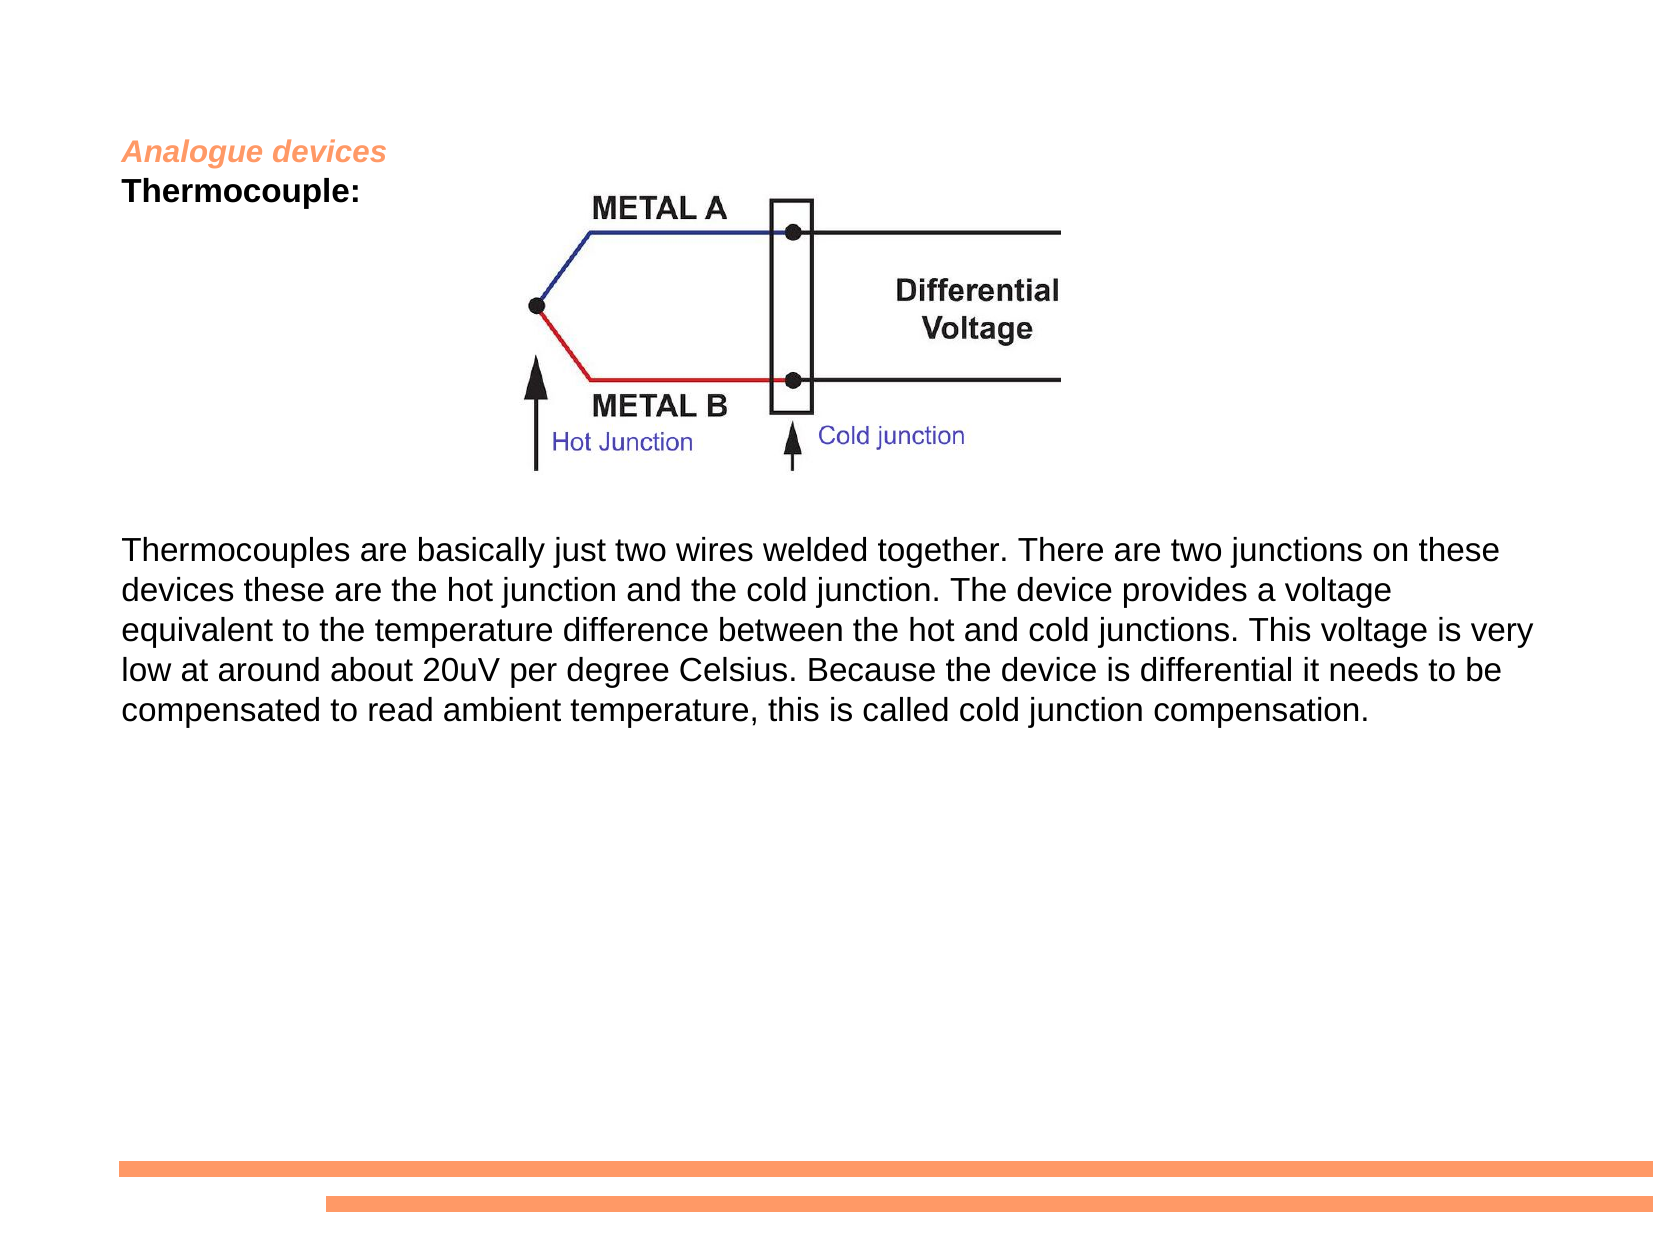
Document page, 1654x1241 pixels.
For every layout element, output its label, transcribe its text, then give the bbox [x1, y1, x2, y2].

picture [436, 168, 1061, 478]
list Thermocouple: Thermocouples are basically just two wires welded together. There are two junctions on these devices these are the hot junction and the cold junction. The device provides a voltage equivalent to the temperature difference between the hot and cold junctions. This voltage is very low at around about 20uV per degree Celsius. Because the device is differential it needs to be compensated to read ambient temperature, this is called cold junction compensation. [121, 168, 1551, 735]
title Analogue devices [121, 130, 1534, 168]
